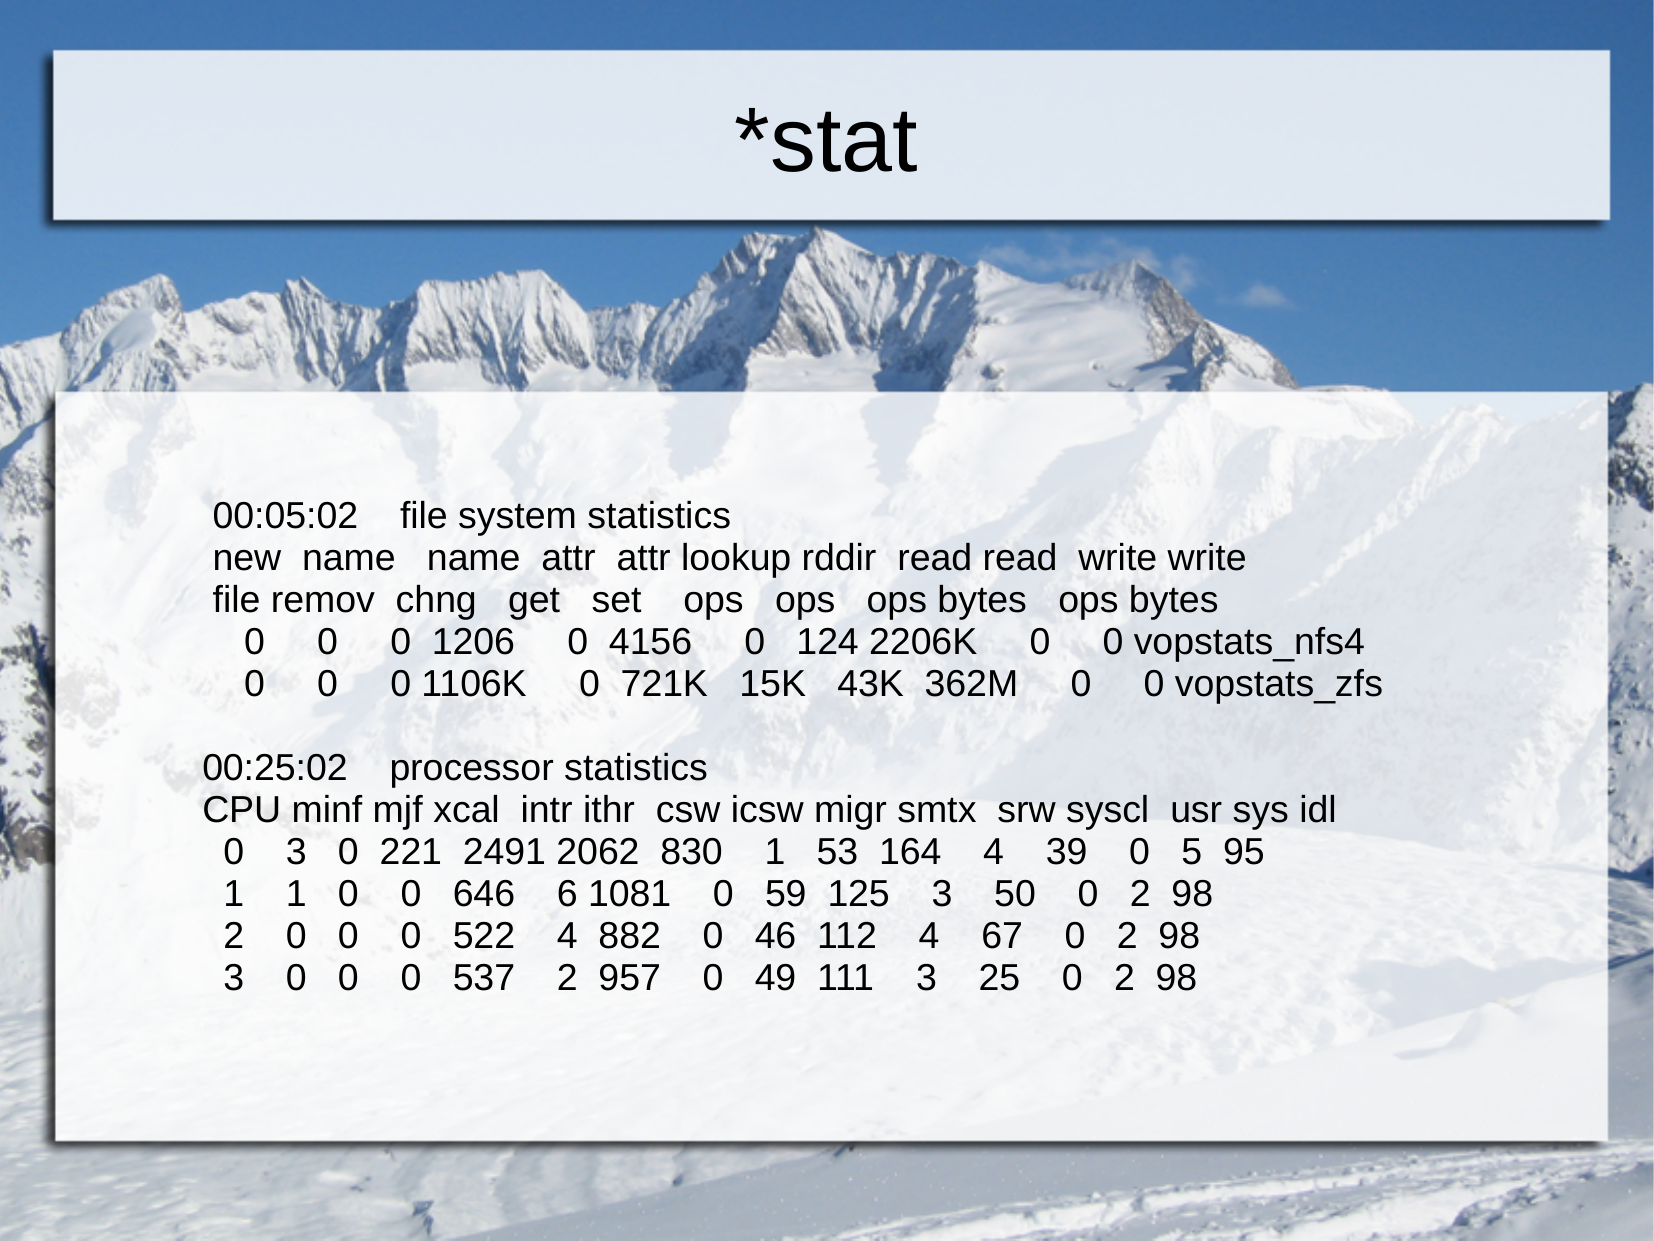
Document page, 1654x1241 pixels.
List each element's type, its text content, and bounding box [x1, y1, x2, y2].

title *stat [59, 61, 1595, 219]
text_box 00:05:02 file system statistics new name name attr attr lookup rddir read read write write file remov chng get set ops ops ops bytes ops bytes 0 0 0 1206 0 4156 0 124 2206K 0 0 vopstats_nfs4 0 0 0 1106K 0 721K 15K 43K 362M 0 0 vopstats_zfs 00:25:02 processor statistics CPU minf mjf xcal intr ithr csw icsw migr smtx srw syscl usr sys idl 0 3 0 221 2491 2062 830 1 53 164 4 39 0 5 95 1 1 0 0 646 6 1081 0 59 125 3 50 0 2 98 2 0 0 0 522 4 882 0 46 112 4 67 0 2 98 3 0 0 0 537 2 957 0 49 111 3 25 0 2 98 [187, 487, 1403, 1049]
text_box [241, 627, 272, 685]
picture [0, 0, 1654, 1241]
